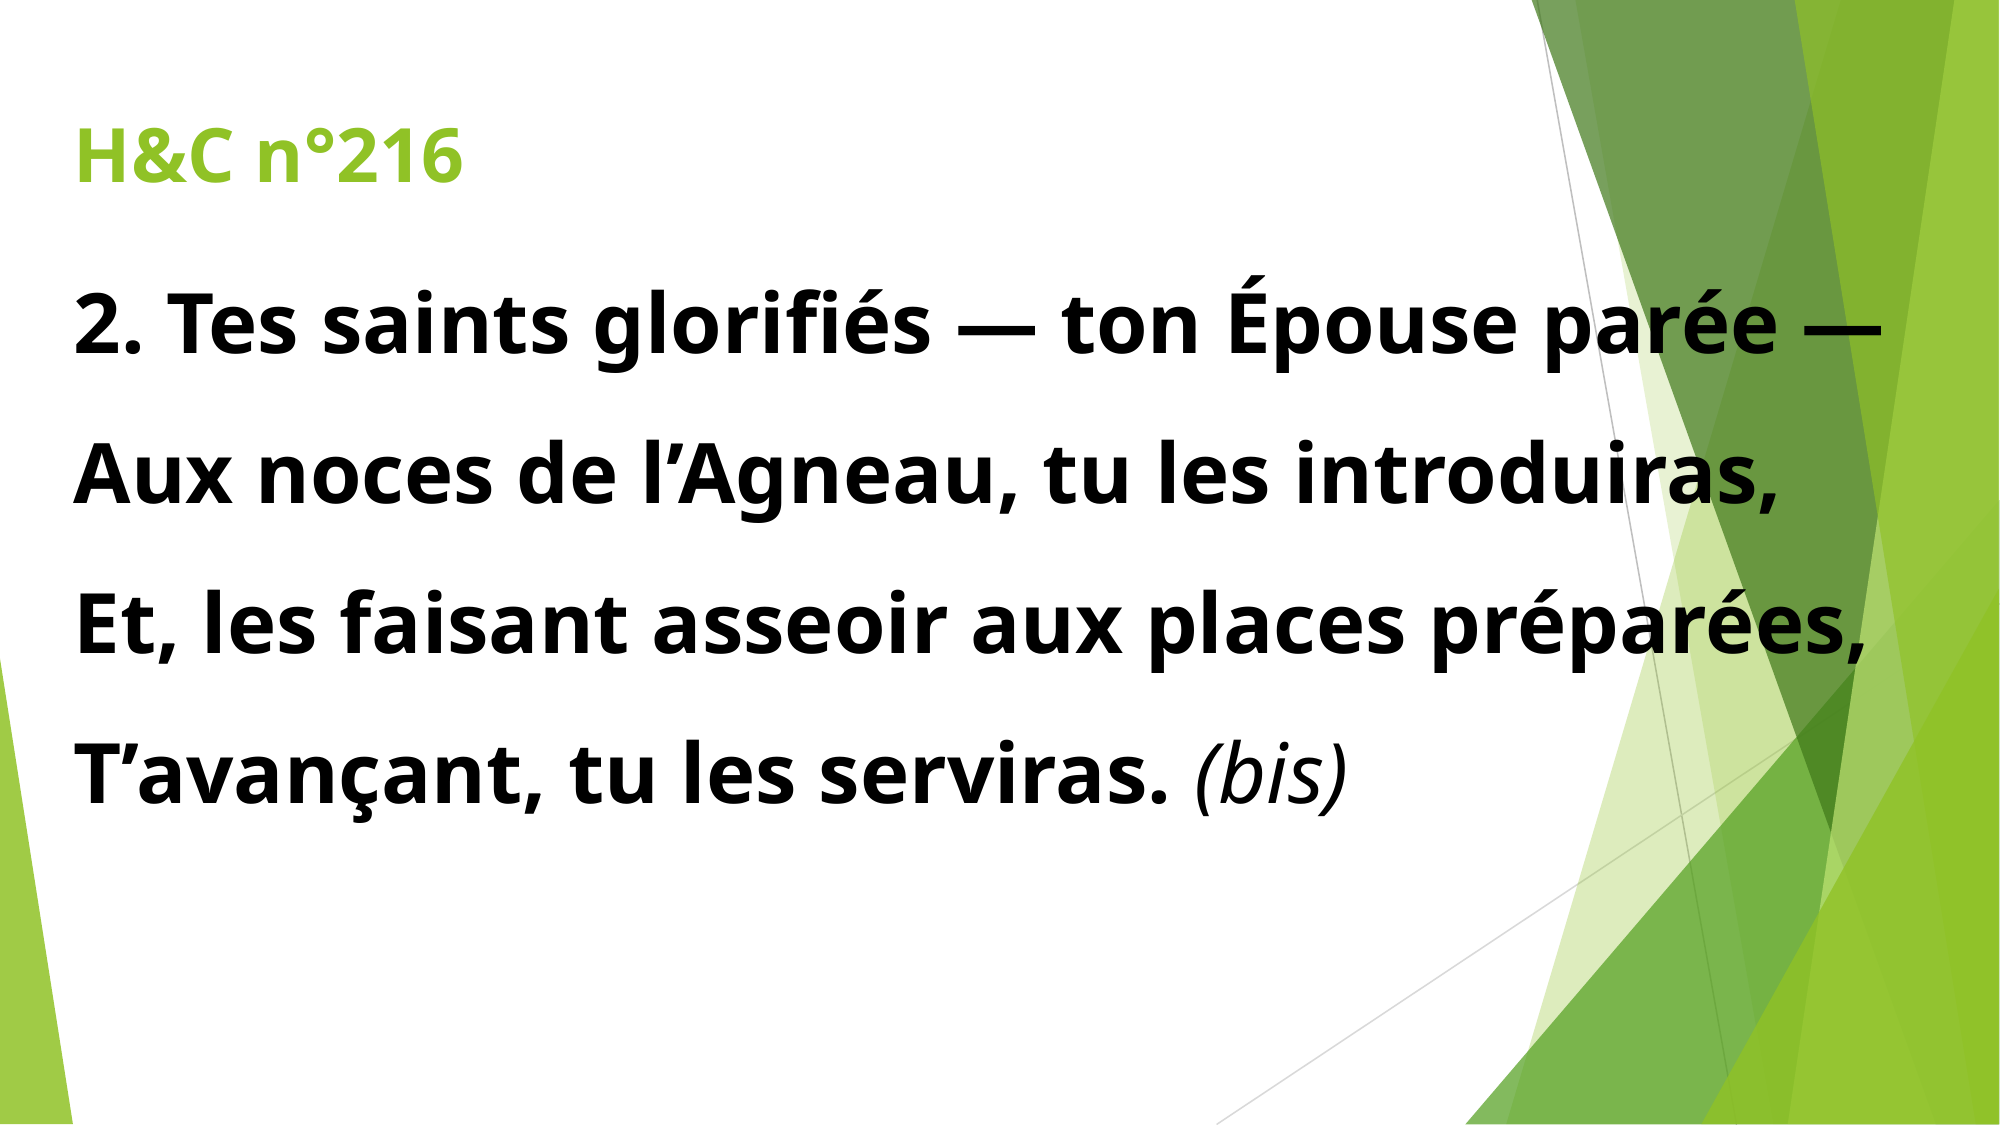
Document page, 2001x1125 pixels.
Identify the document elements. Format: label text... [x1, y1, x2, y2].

text_box 2. Tes saints glorifiés — ton Épouse parée — Aux noces de l’Agneau, tu les introduiras, Et, les faisant asseoir aux places préparées, T’avançant, tu les serviras. (bis) [59, 213, 1973, 1037]
text_box H&C n°216 [59, 99, 1522, 213]
